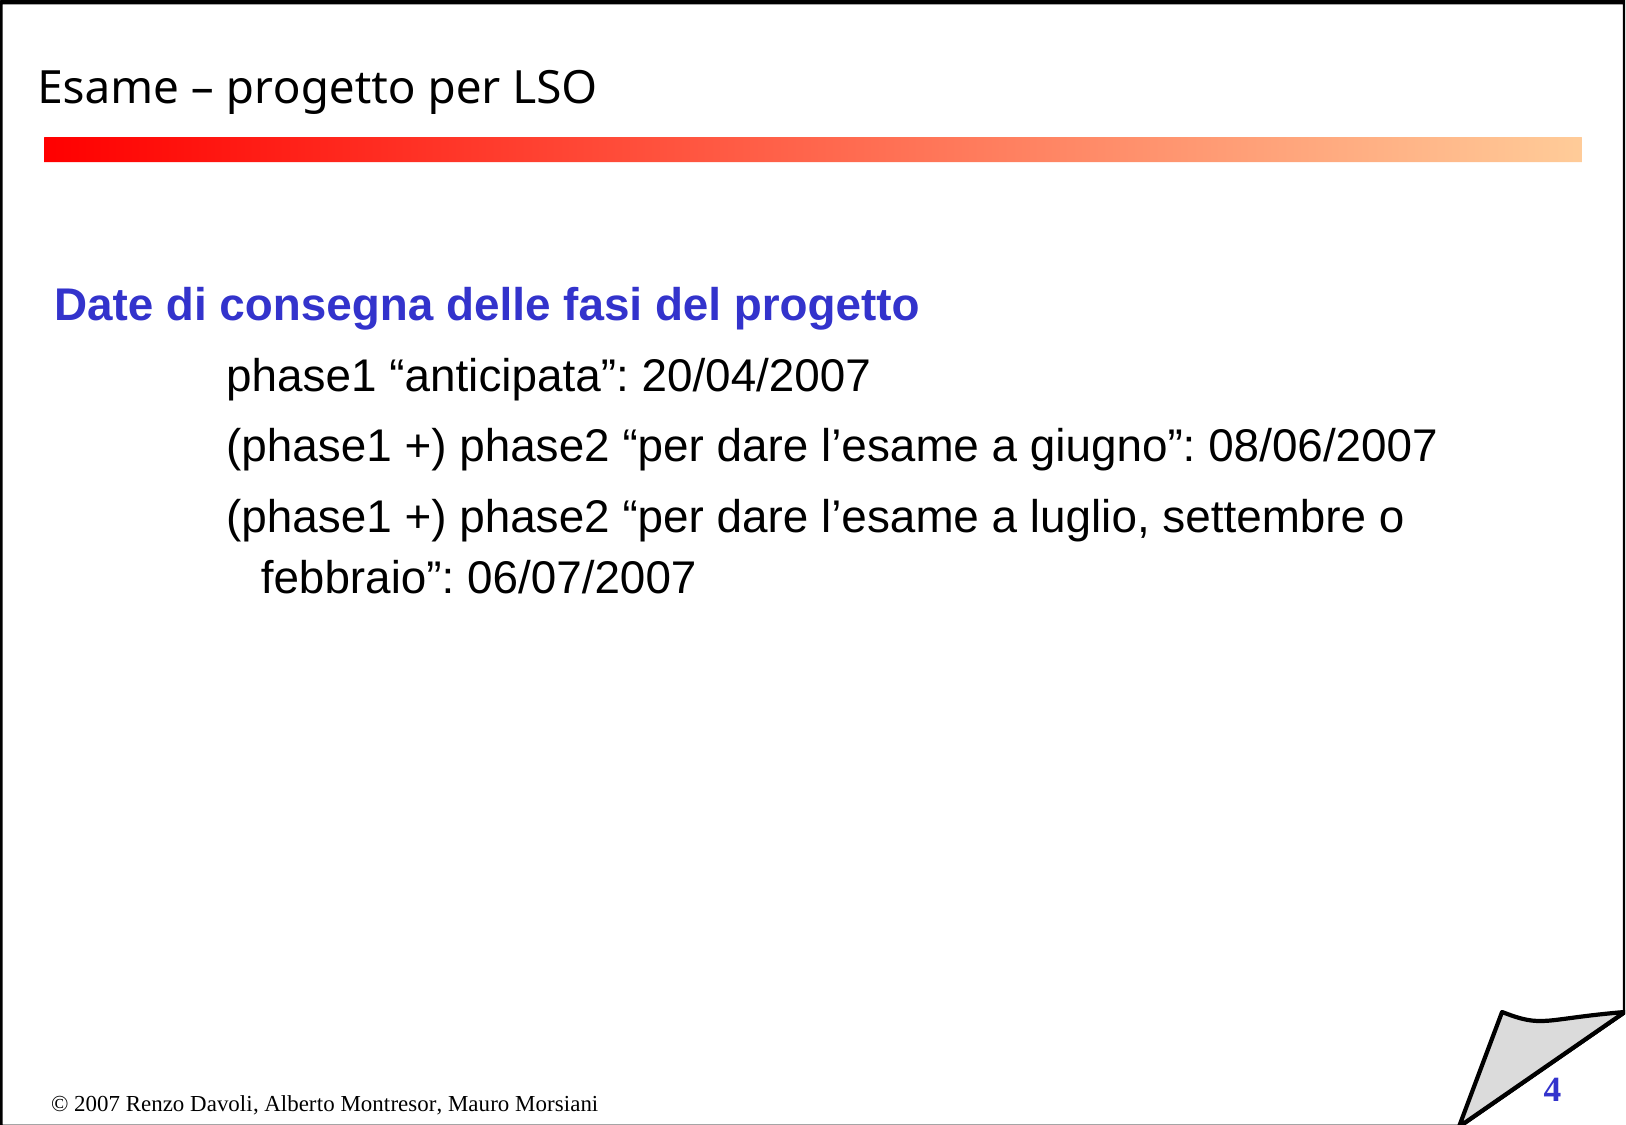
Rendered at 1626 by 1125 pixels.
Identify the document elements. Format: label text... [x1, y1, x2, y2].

title Esame – progetto per LSO [37, 44, 1588, 131]
list Date di consegna delle fasi del progetto phase1 “anticipata”: 20/04/2007 (phase1 +) phase2 “per dare l’esame a giugno”: 08/06/2007 (phase1 +) phase2 “per dare l’esame a luglio, settembre o febbraio”: 06/07/2007 [54, 187, 1571, 1024]
